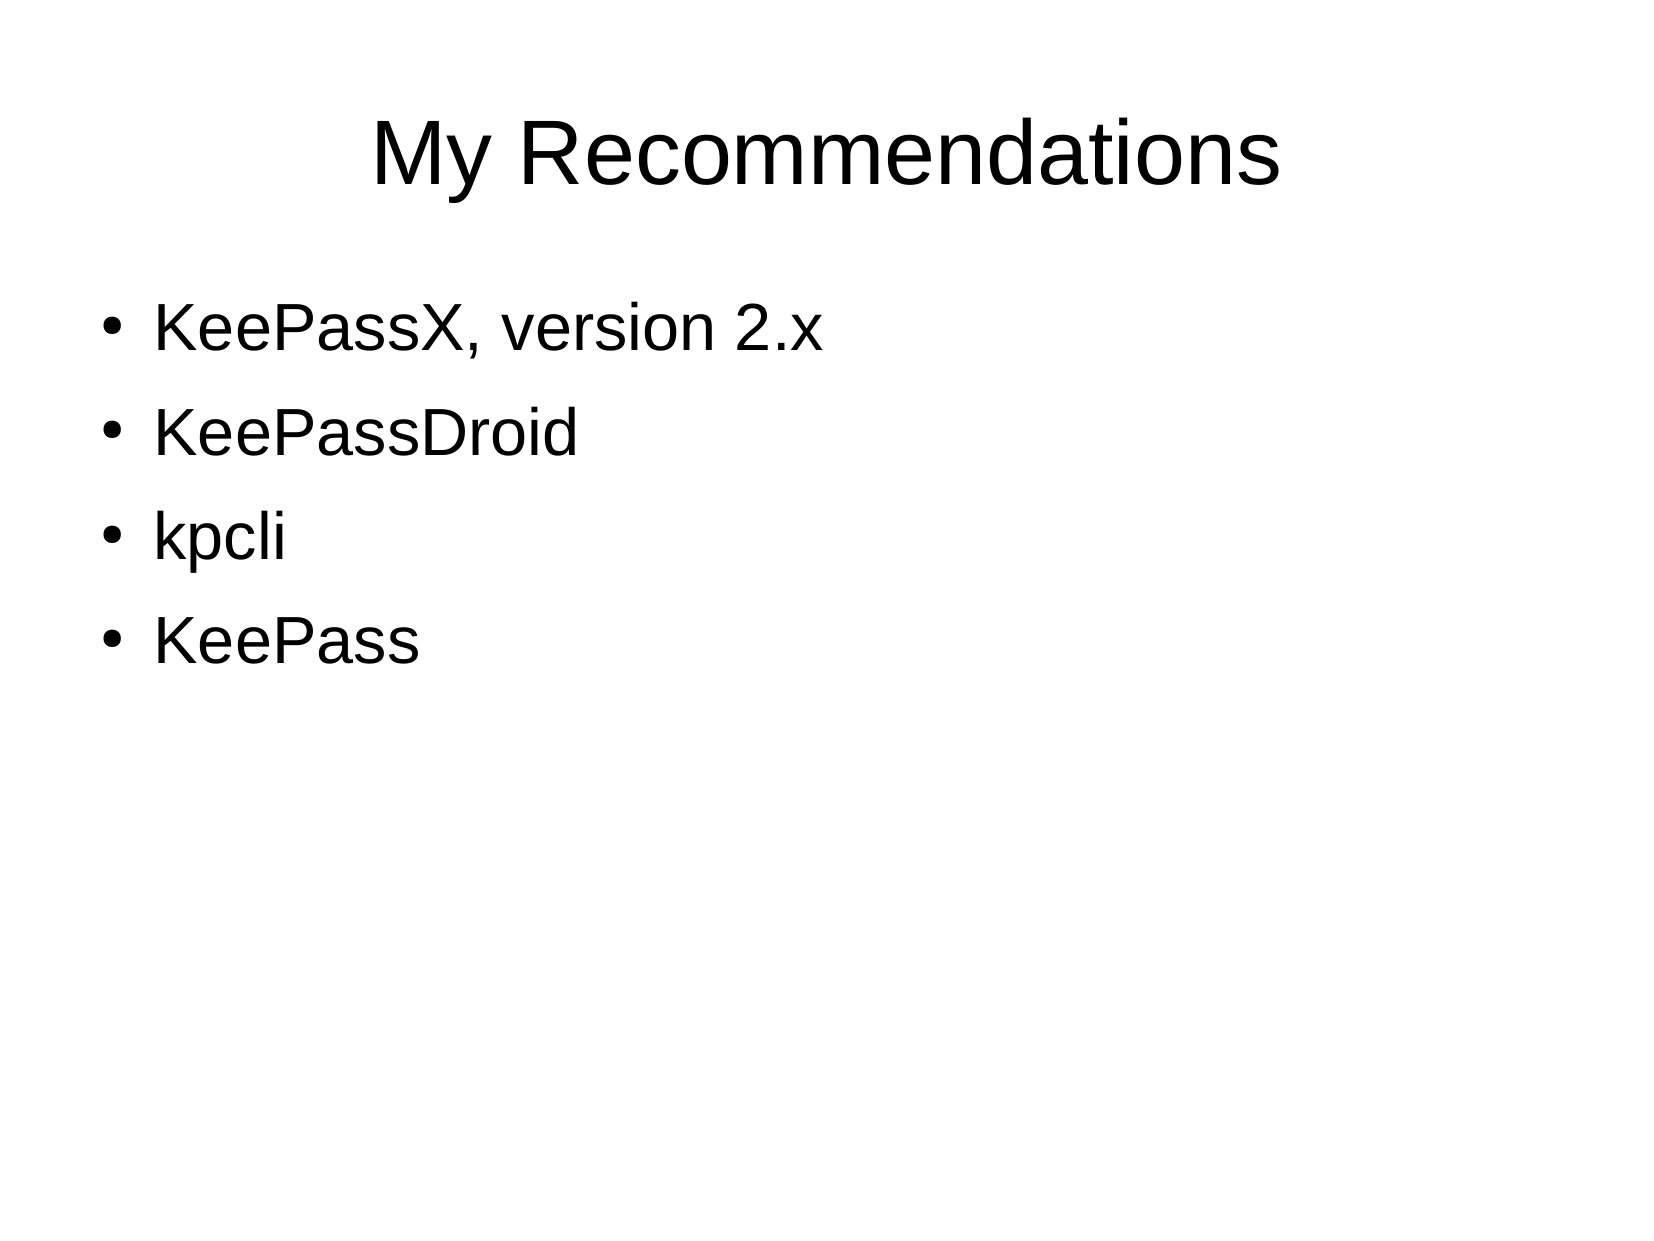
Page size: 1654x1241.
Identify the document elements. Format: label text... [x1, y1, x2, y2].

list KeePassX, version 2.x KeePassDroid kpcli KeePass [82, 290, 1538, 1010]
title My Recommendations [82, 49, 1571, 257]
